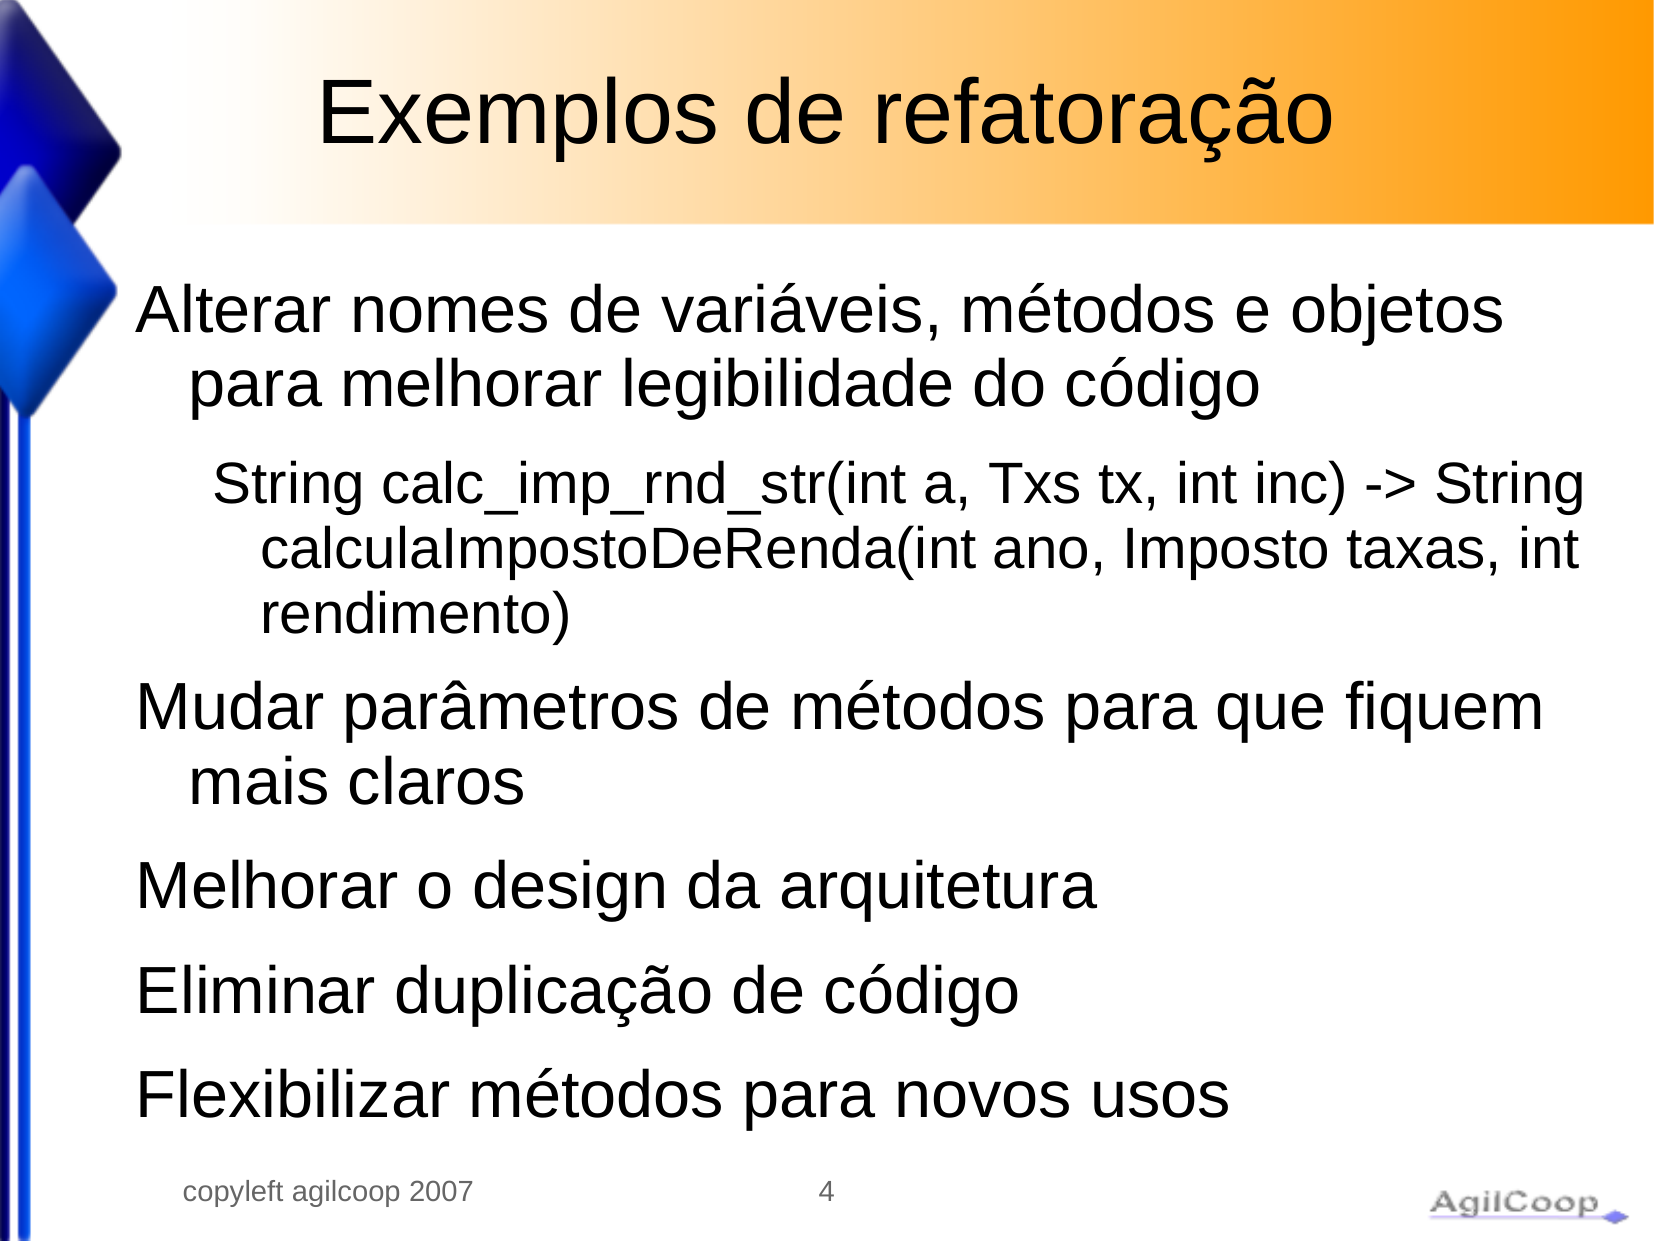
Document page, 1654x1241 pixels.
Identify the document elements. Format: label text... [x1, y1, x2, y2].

picture [0, 0, 1654, 1241]
list Alterar nomes de variáveis, métodos e objetos para melhorar legibilidade do código String calc_imp_rnd_str(int a, Txs tx, int inc) -> String calculaImpostoDeRenda(int ano, Imposto taxas, int rendimento) Mudar parâmetros de métodos para que fiquem mais claros Melhorar o design da arquitetura Eliminar duplicação de código Flexibilizar métodos para novos usos [118, 271, 1607, 1132]
title Exemplos de refatoração [82, 8, 1571, 216]
